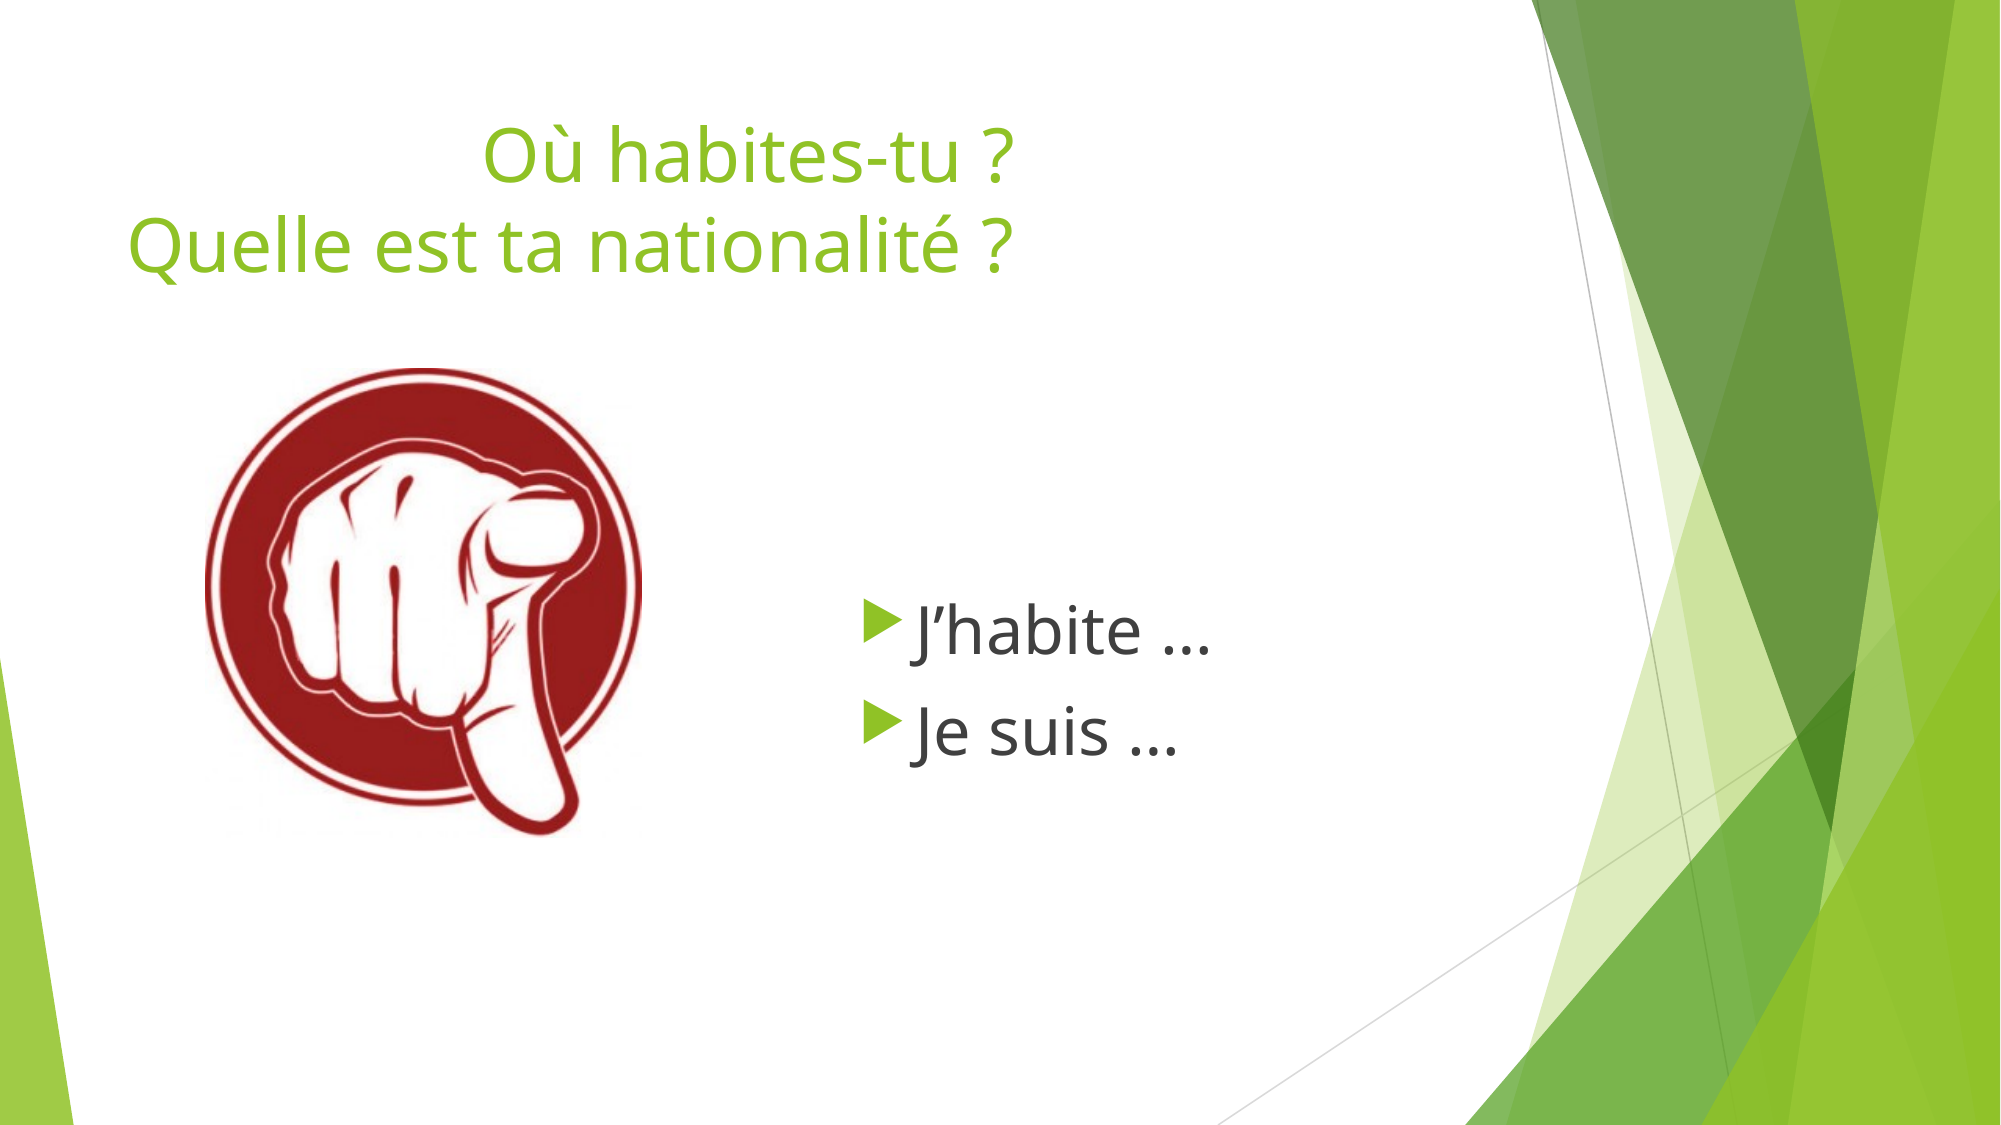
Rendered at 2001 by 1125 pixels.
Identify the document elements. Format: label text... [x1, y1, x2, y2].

title Où habites-tu ? Quelle est ta nationalité ? [111, 99, 1522, 317]
list J’habite … Je suis … [843, 580, 1531, 1123]
picture [205, 368, 642, 838]
